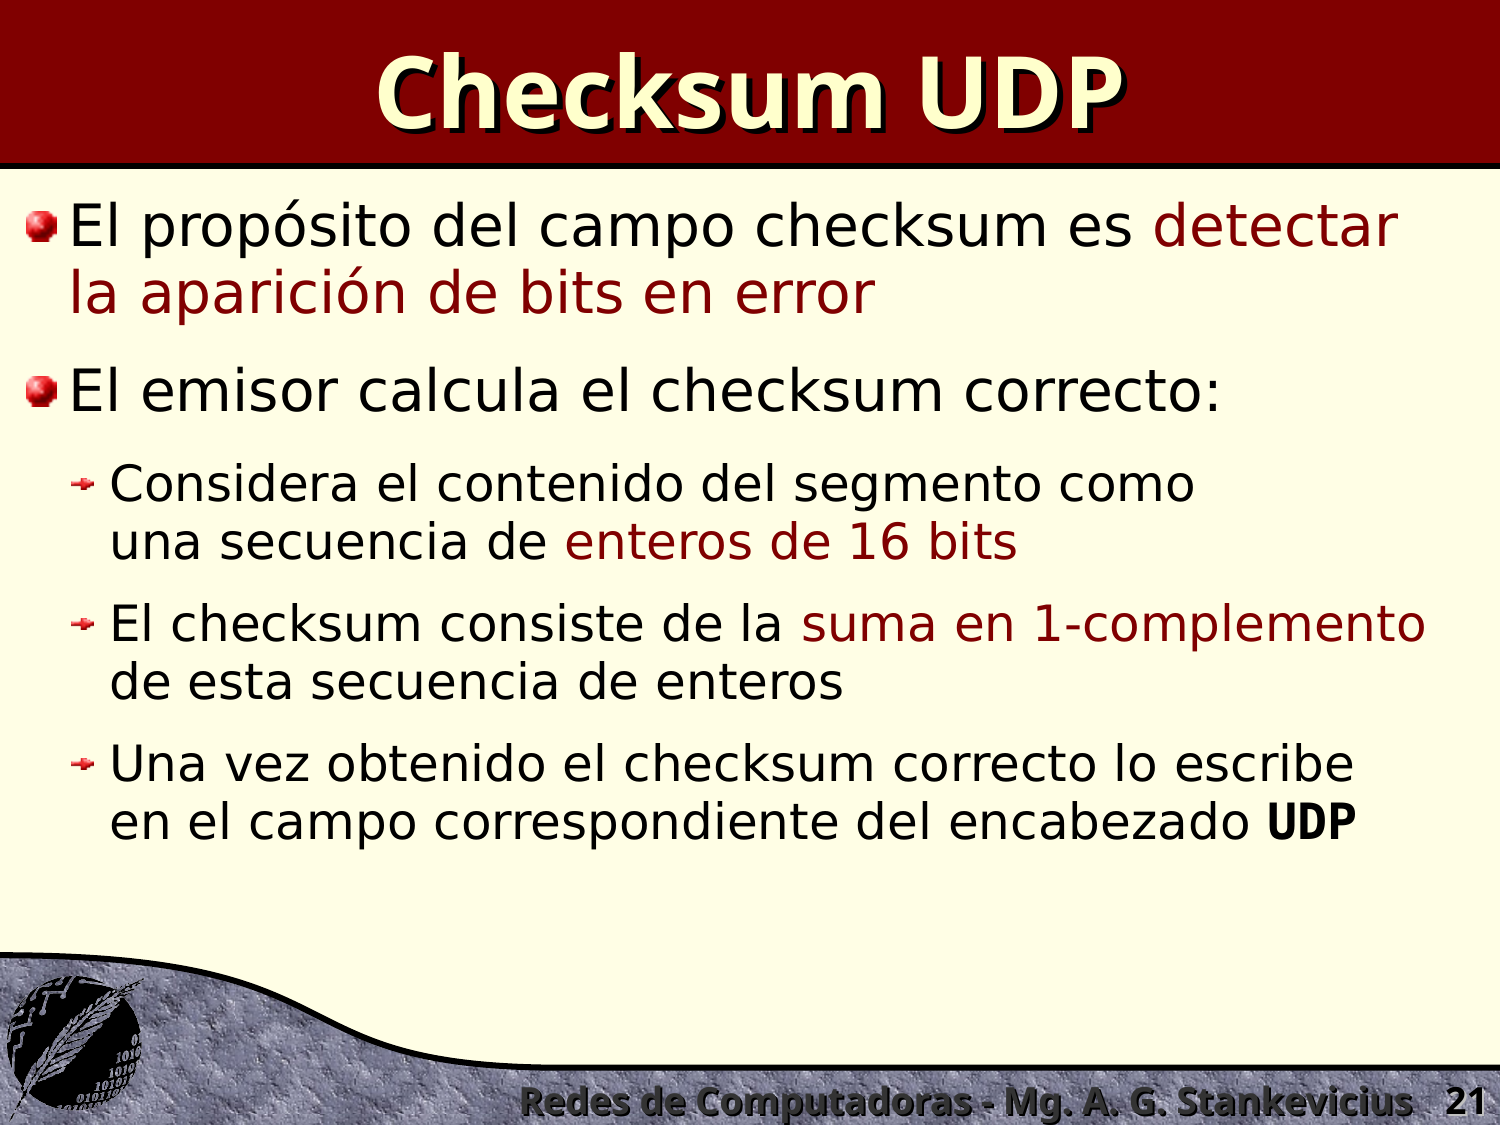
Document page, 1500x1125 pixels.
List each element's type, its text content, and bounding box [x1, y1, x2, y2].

picture [1047, 1100, 1054, 1110]
list El propósito del campo checksum es detectar la aparición de bits en error El emisor calcula el checksum correcto: Considera el contenido del segmento como una secuencia de enteros de 16 bits El checksum consiste de la suma en 1-complemento de esta secuencia de enteros Una vez obtenido el checksum correcto lo escribe en el campo correspondiente del encabezado UDP [11, 192, 1486, 921]
picture [790, 1100, 795, 1110]
title Checksum UDP [15, 5, 1485, 160]
picture [0, 959, 1500, 1125]
